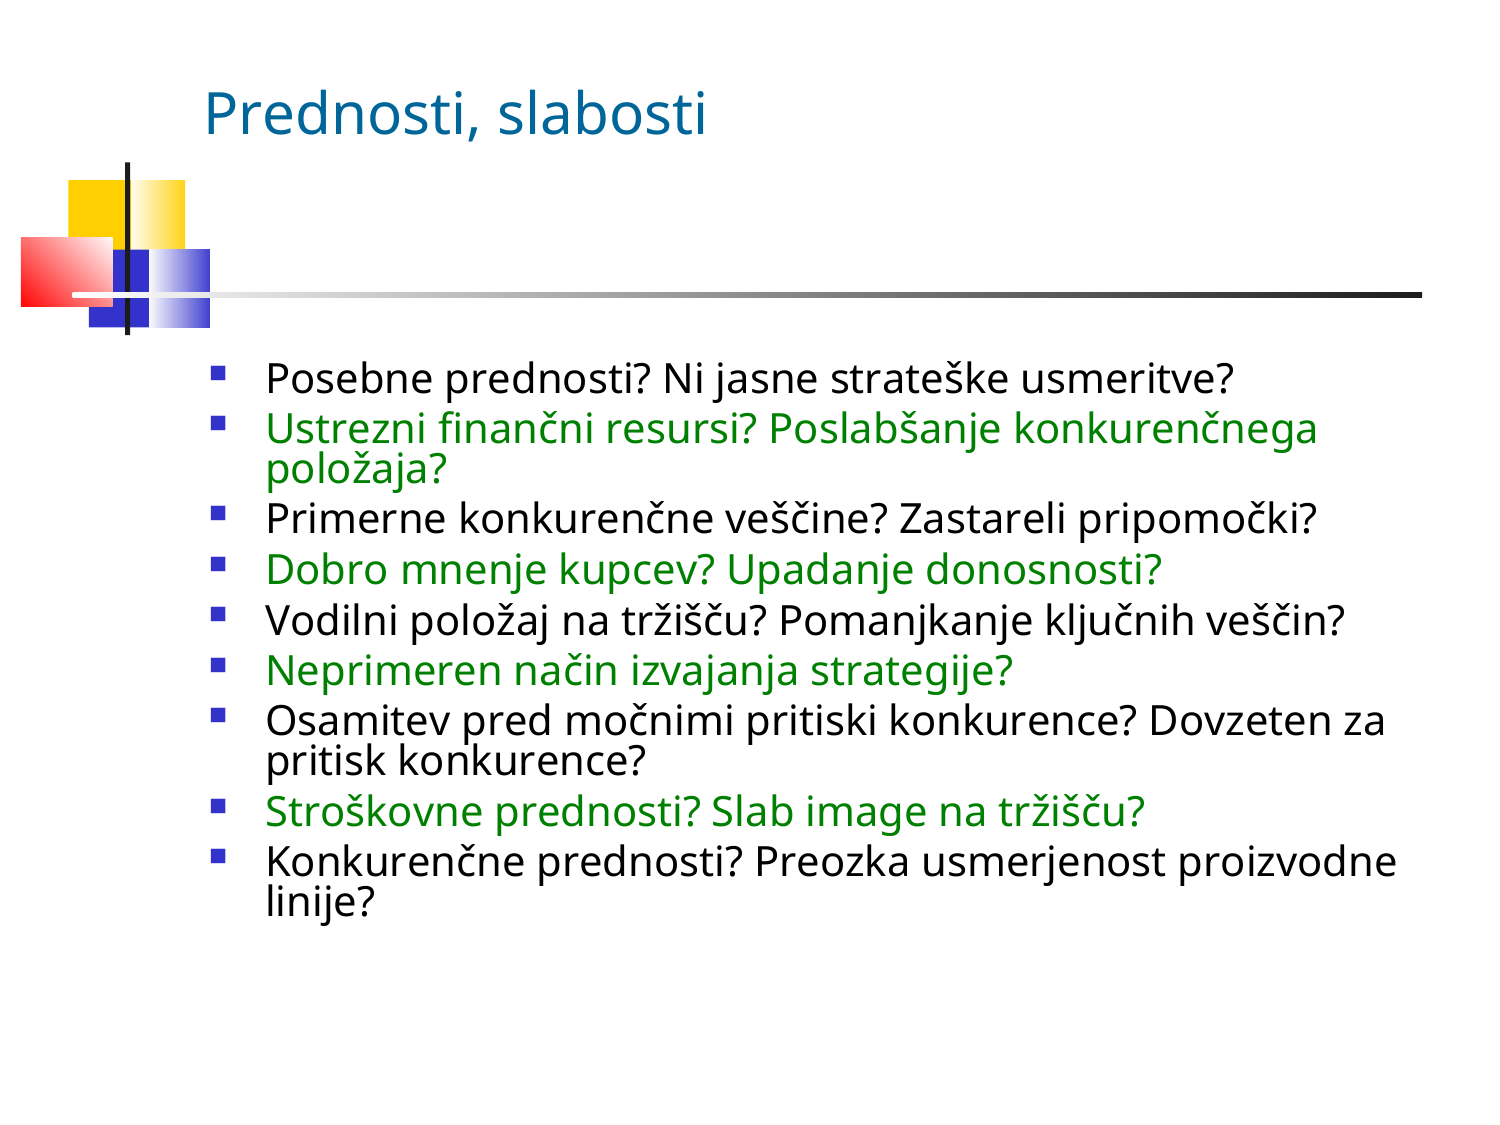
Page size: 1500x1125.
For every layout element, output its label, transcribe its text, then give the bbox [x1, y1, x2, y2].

title Prednosti, slabosti [188, 35, 1468, 154]
list Posebne prednosti? Ni jasne strateške usmeritve? Ustrezni finančni resursi? Poslabšanje konkurenčnega položaja? Primerne konkurenčne veščine? Zastareli pripomočki? Dobro mnenje kupcev? Upadanje donosnosti? Vodilni položaj na tržišču? Pomanjkanje ključnih veščin? Neprimeren način izvajanja strategije? Osamitev pred močnimi pritiski konkurence? Dovzeten za pritisk konkurence? Stroškovne prednosti? Slab image na tržišču? Konkurenčne prednosti? Preozka usmerjenost proizvodne linije? [193, 353, 1469, 1006]
